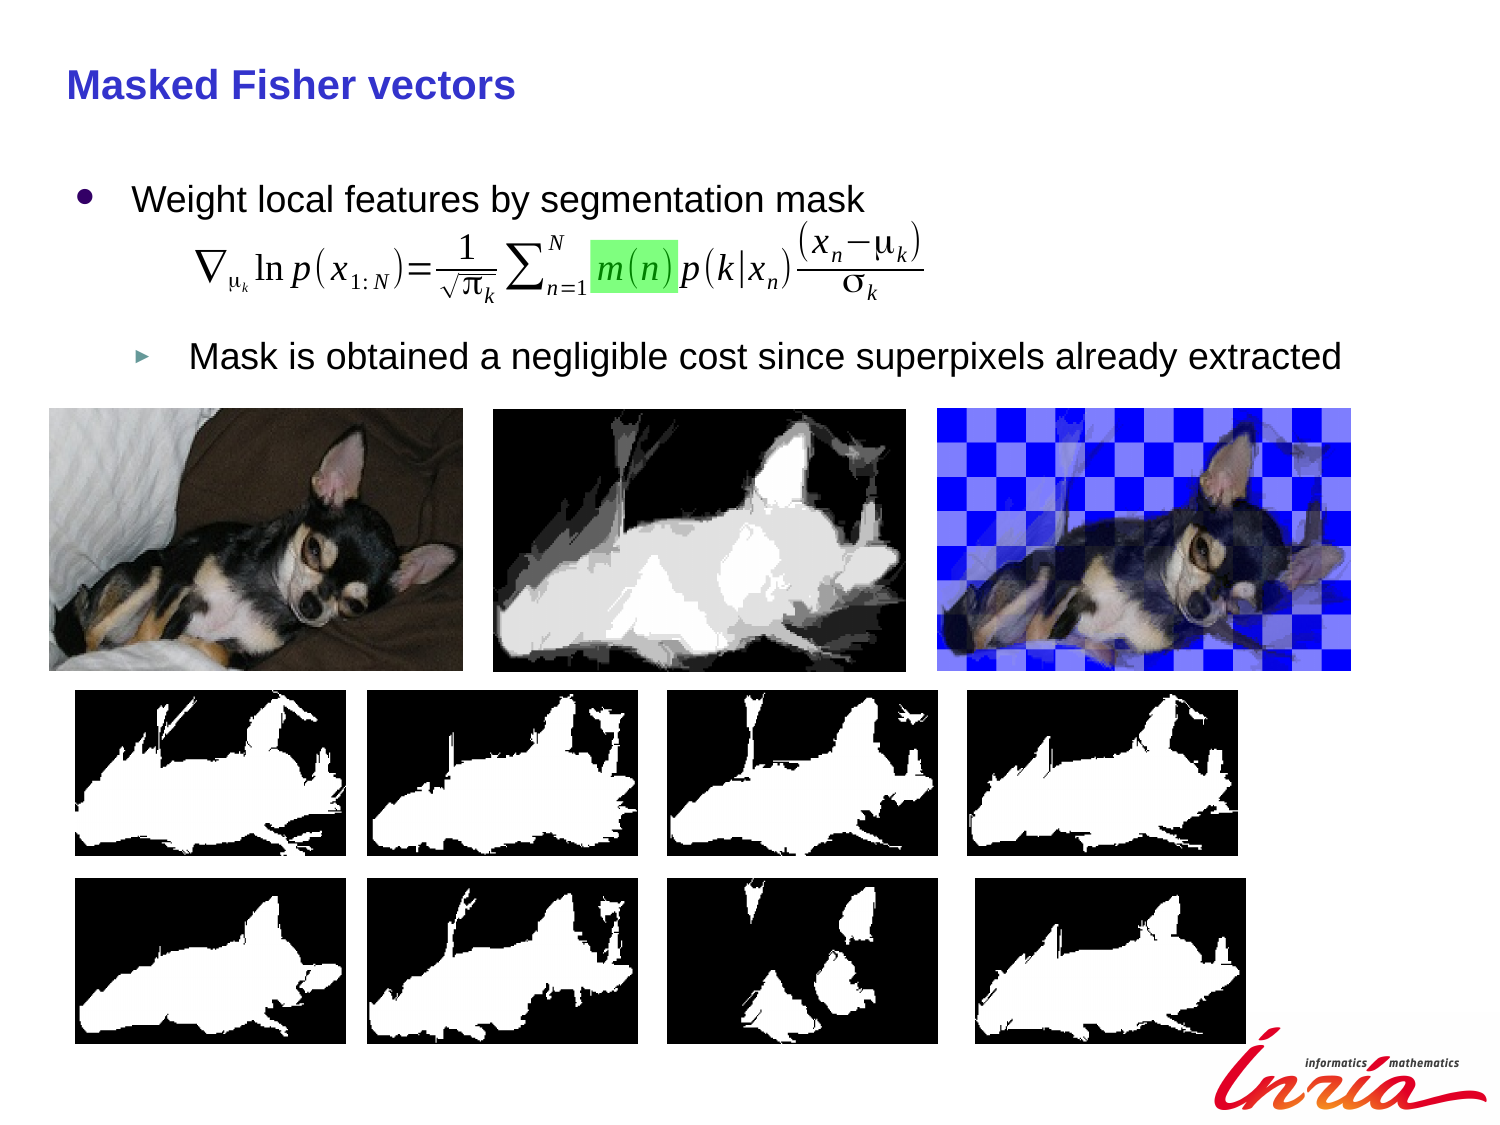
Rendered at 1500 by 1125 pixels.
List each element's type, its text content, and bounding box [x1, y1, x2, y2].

picture [937, 408, 1351, 671]
picture [75, 690, 346, 856]
picture [667, 690, 938, 856]
picture [49, 408, 463, 671]
picture [667, 878, 938, 1044]
list Weight local features by segmentation mask Mask is obtained a negligible cost since superpixels already extracted [75, 178, 1425, 971]
picture [367, 690, 638, 856]
picture [75, 878, 346, 1044]
picture [367, 878, 638, 1044]
title Masked Fisher vectors [51, 46, 1459, 123]
picture [493, 409, 906, 672]
picture [967, 690, 1238, 856]
picture [975, 878, 1500, 1125]
text_box [590, 239, 679, 293]
